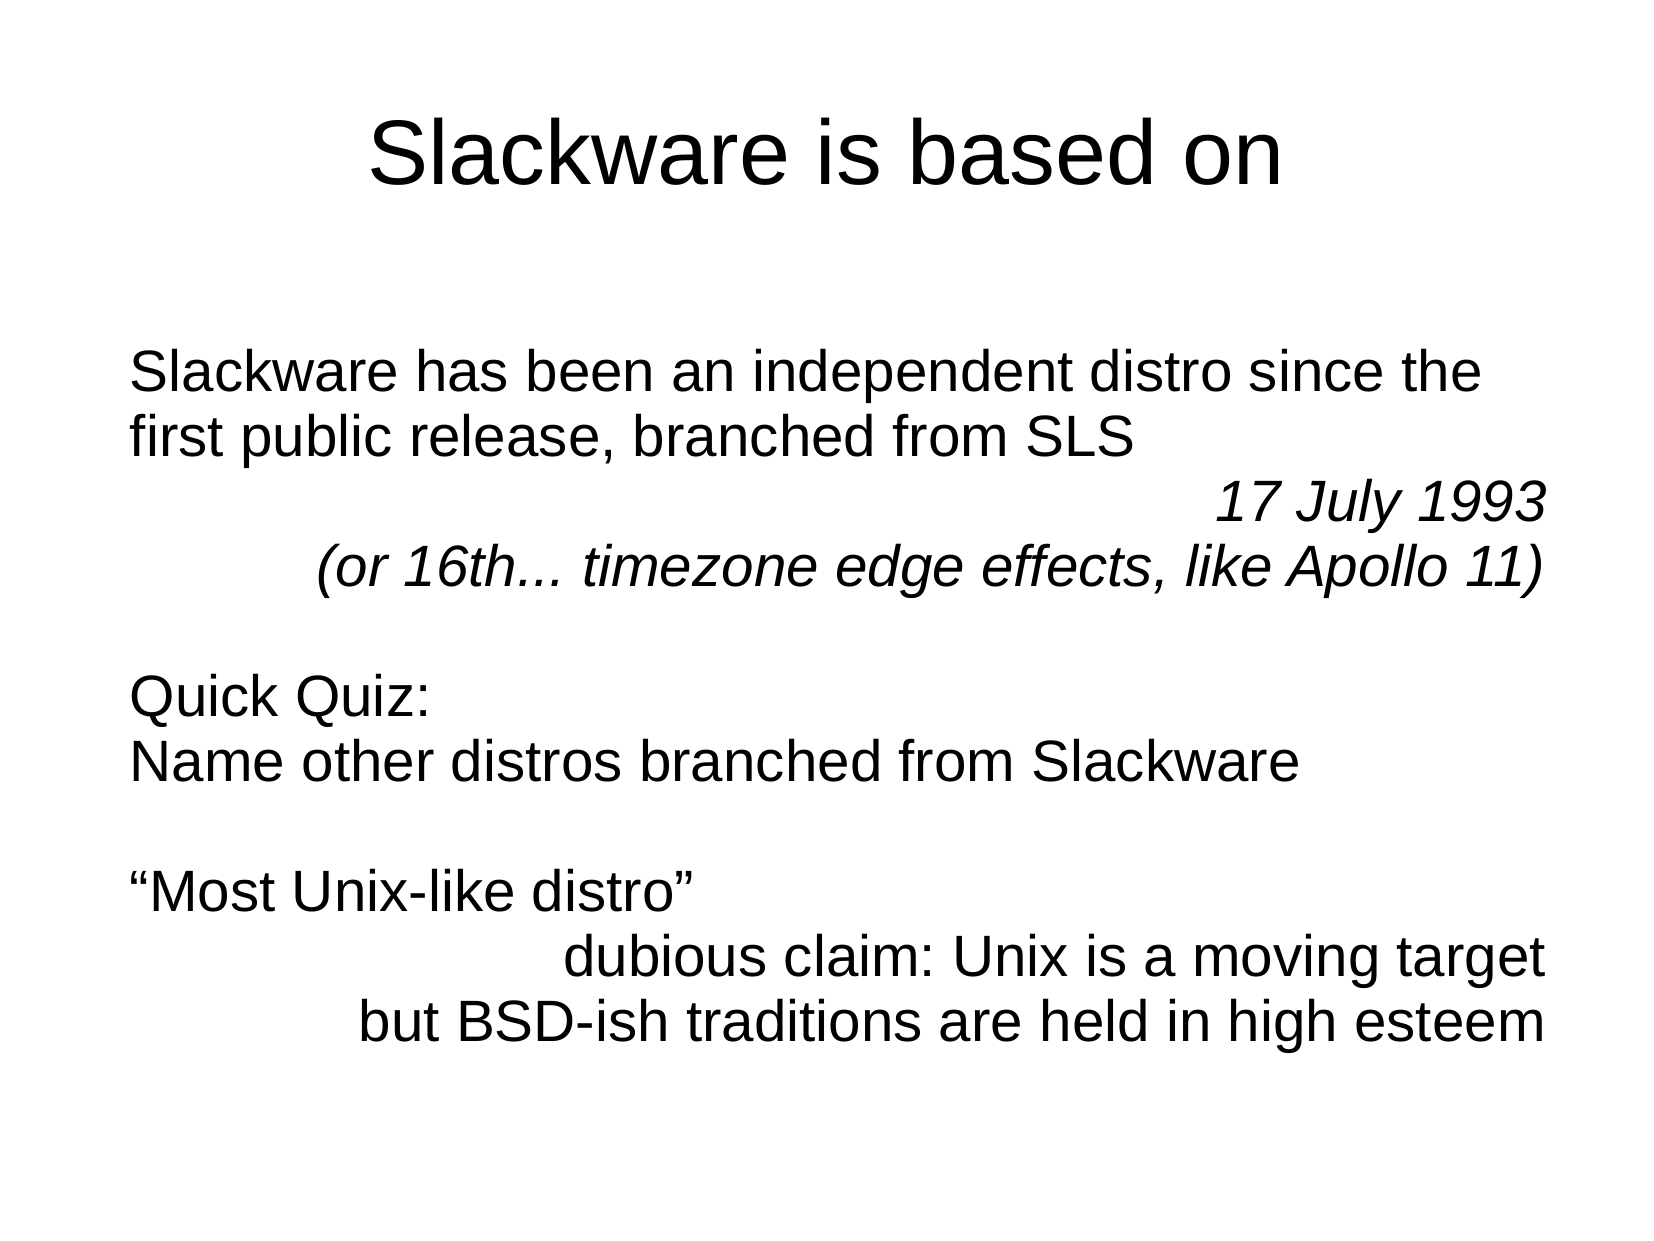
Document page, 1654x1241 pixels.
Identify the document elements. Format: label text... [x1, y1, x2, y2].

text_box Slackware has been an independent distro since the first public release, branched from SLS 17 July 1993 (or 16th... timezone edge effects, like Apollo 11) Quick Quiz: Name other distros branched from Slackware “Most Unix-like distro” dubious claim: Unix is a moving target but BSD-ish traditions are held in high esteem [129, 246, 1548, 1146]
title Slackware is based on [82, 49, 1571, 257]
